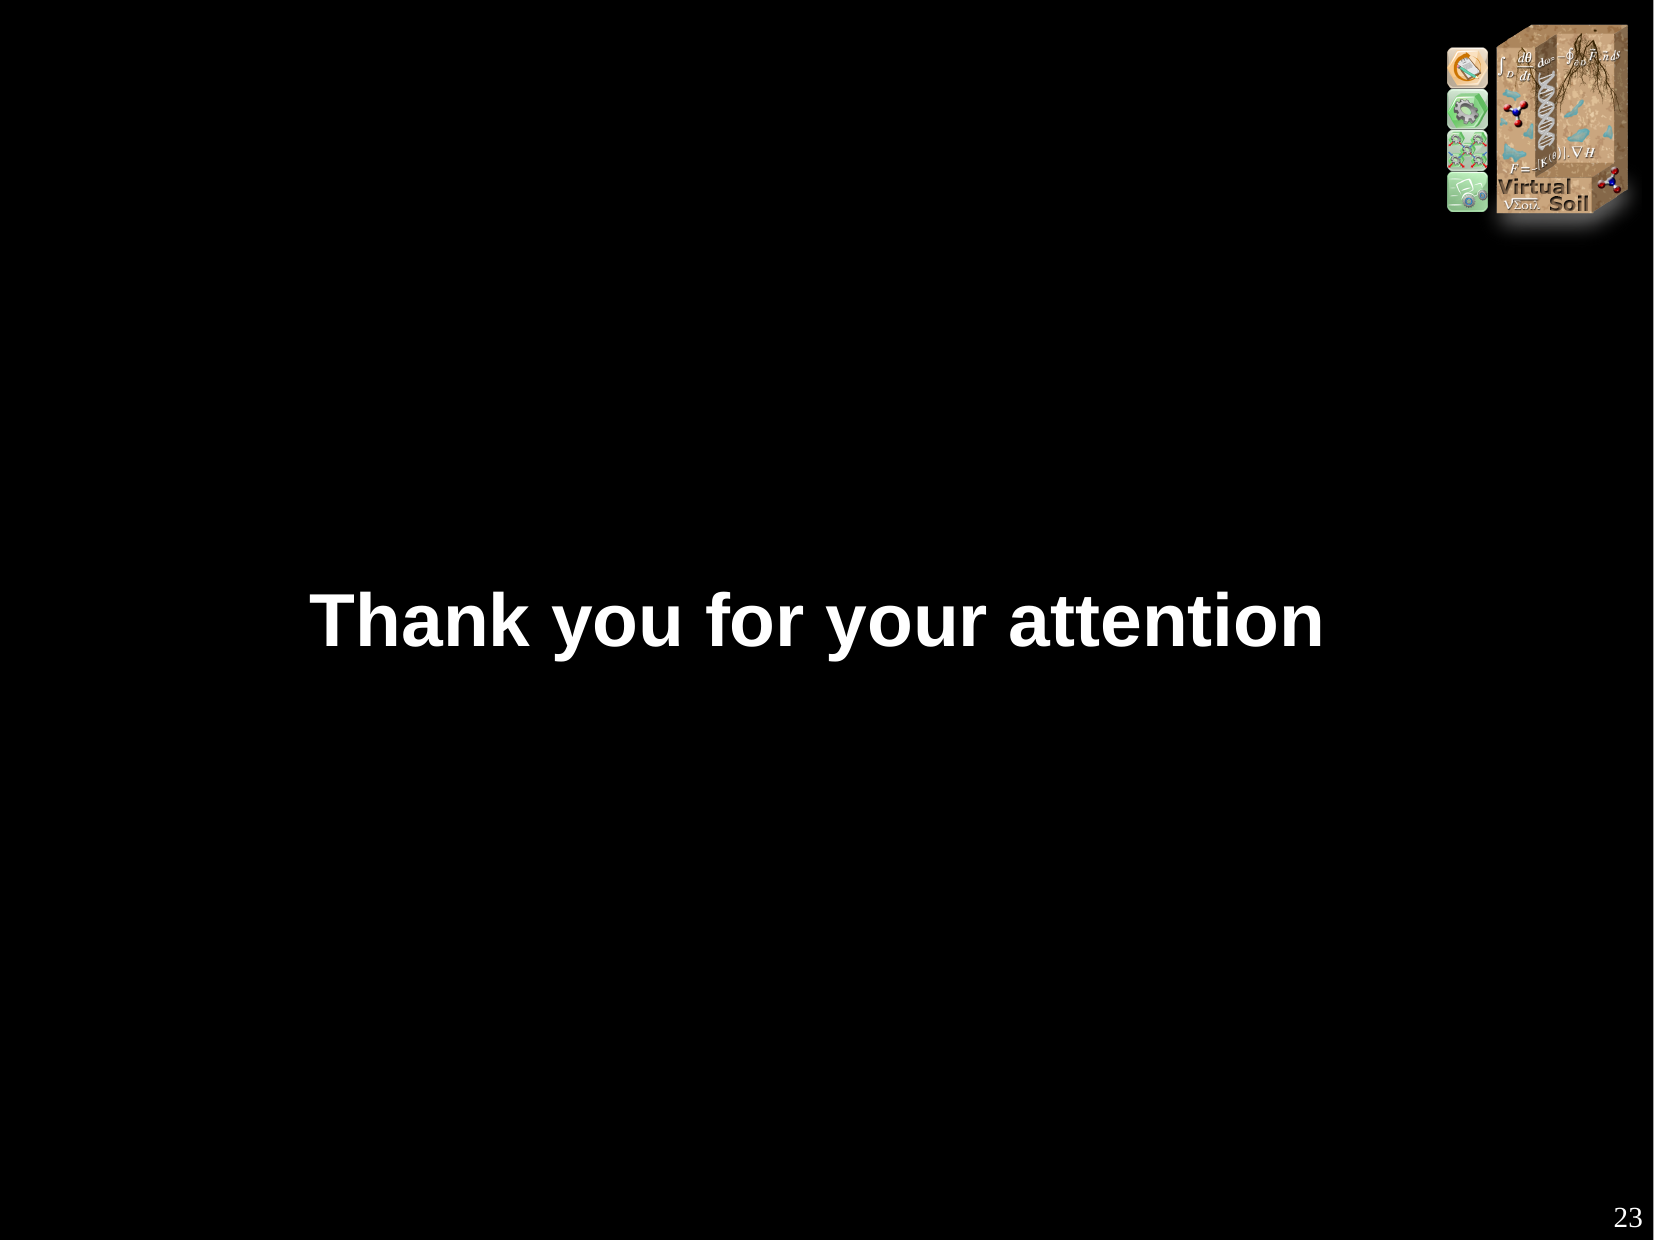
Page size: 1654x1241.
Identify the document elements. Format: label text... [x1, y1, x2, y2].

picture [1410, 0, 1642, 260]
text_box Thank you for your attention [295, 570, 1359, 670]
